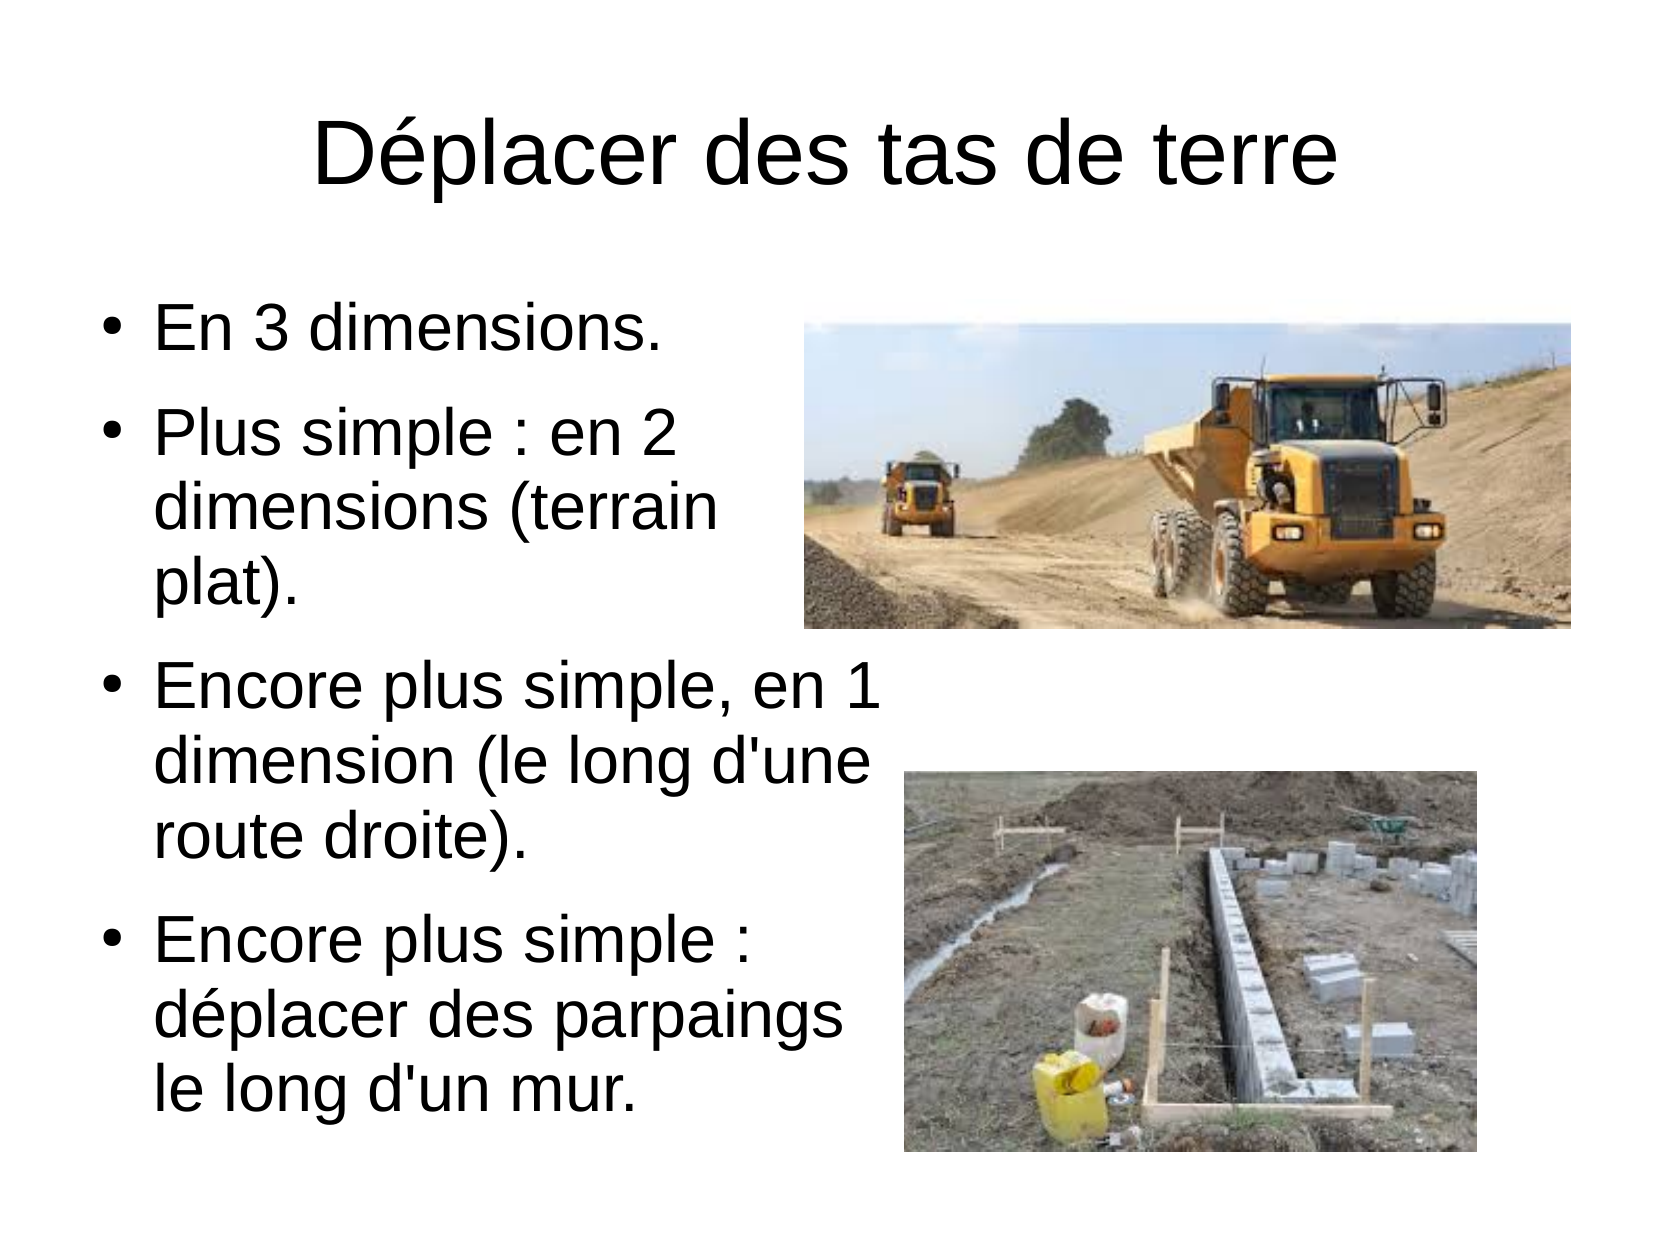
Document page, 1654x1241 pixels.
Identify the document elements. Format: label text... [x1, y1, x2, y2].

picture [904, 771, 1477, 1152]
picture [804, 299, 1571, 629]
title Déplacer des tas de terre [82, 49, 1571, 257]
list En 3 dimensions. Plus simple : en 2 dimensions (terrain plat). Encore plus simple, en 1 dimension (le long d'une route droite). Encore plus simple : déplacer des parpaings le long d'un mur. [82, 290, 886, 1124]
